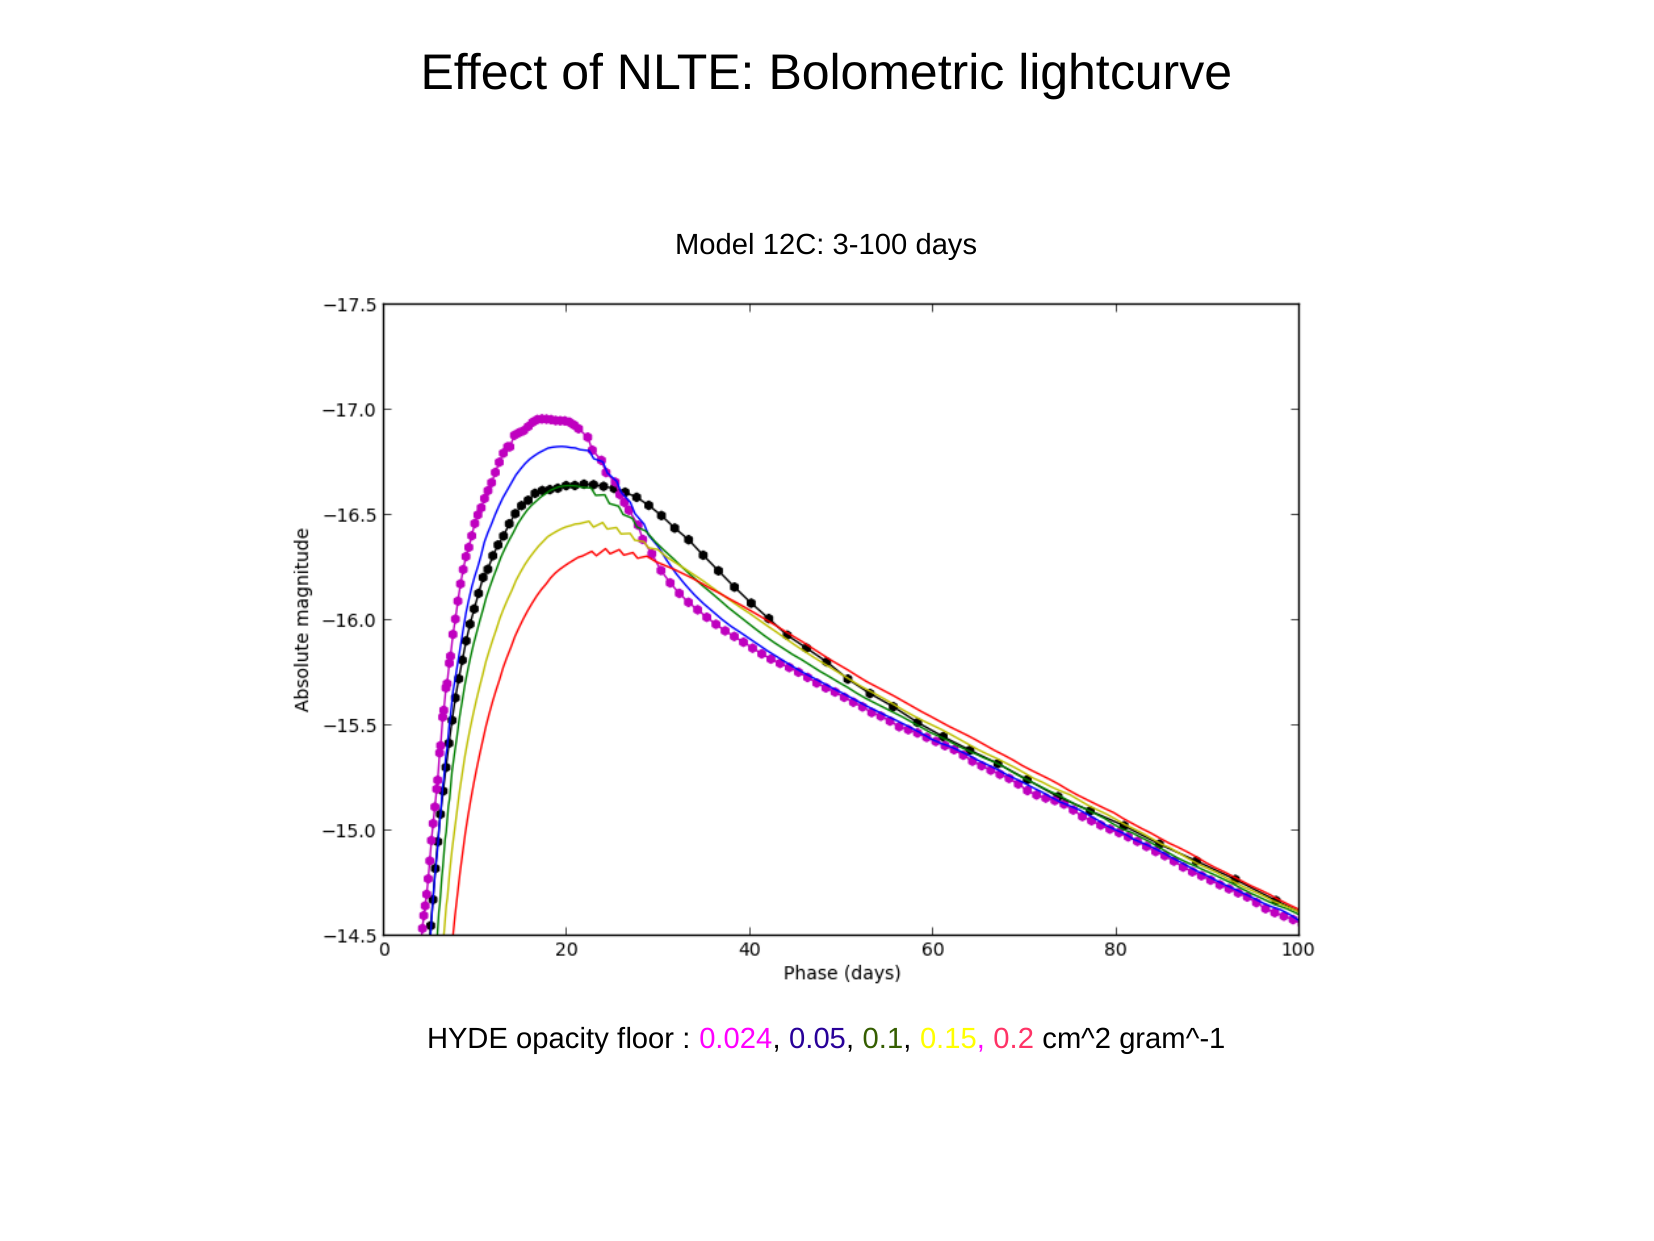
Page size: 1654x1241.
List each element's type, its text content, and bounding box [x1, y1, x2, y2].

text_box Model 12C: 3-100 days [660, 220, 994, 269]
text_box Effect of NLTE: Bolometric lightcurve [405, 36, 1248, 108]
text_box HYDE opacity floor : 0.024, 0.05, 0.1, 0.15, 0.2 cm^2 gram^-1 [412, 1015, 1242, 1062]
picture [236, 226, 1418, 1015]
